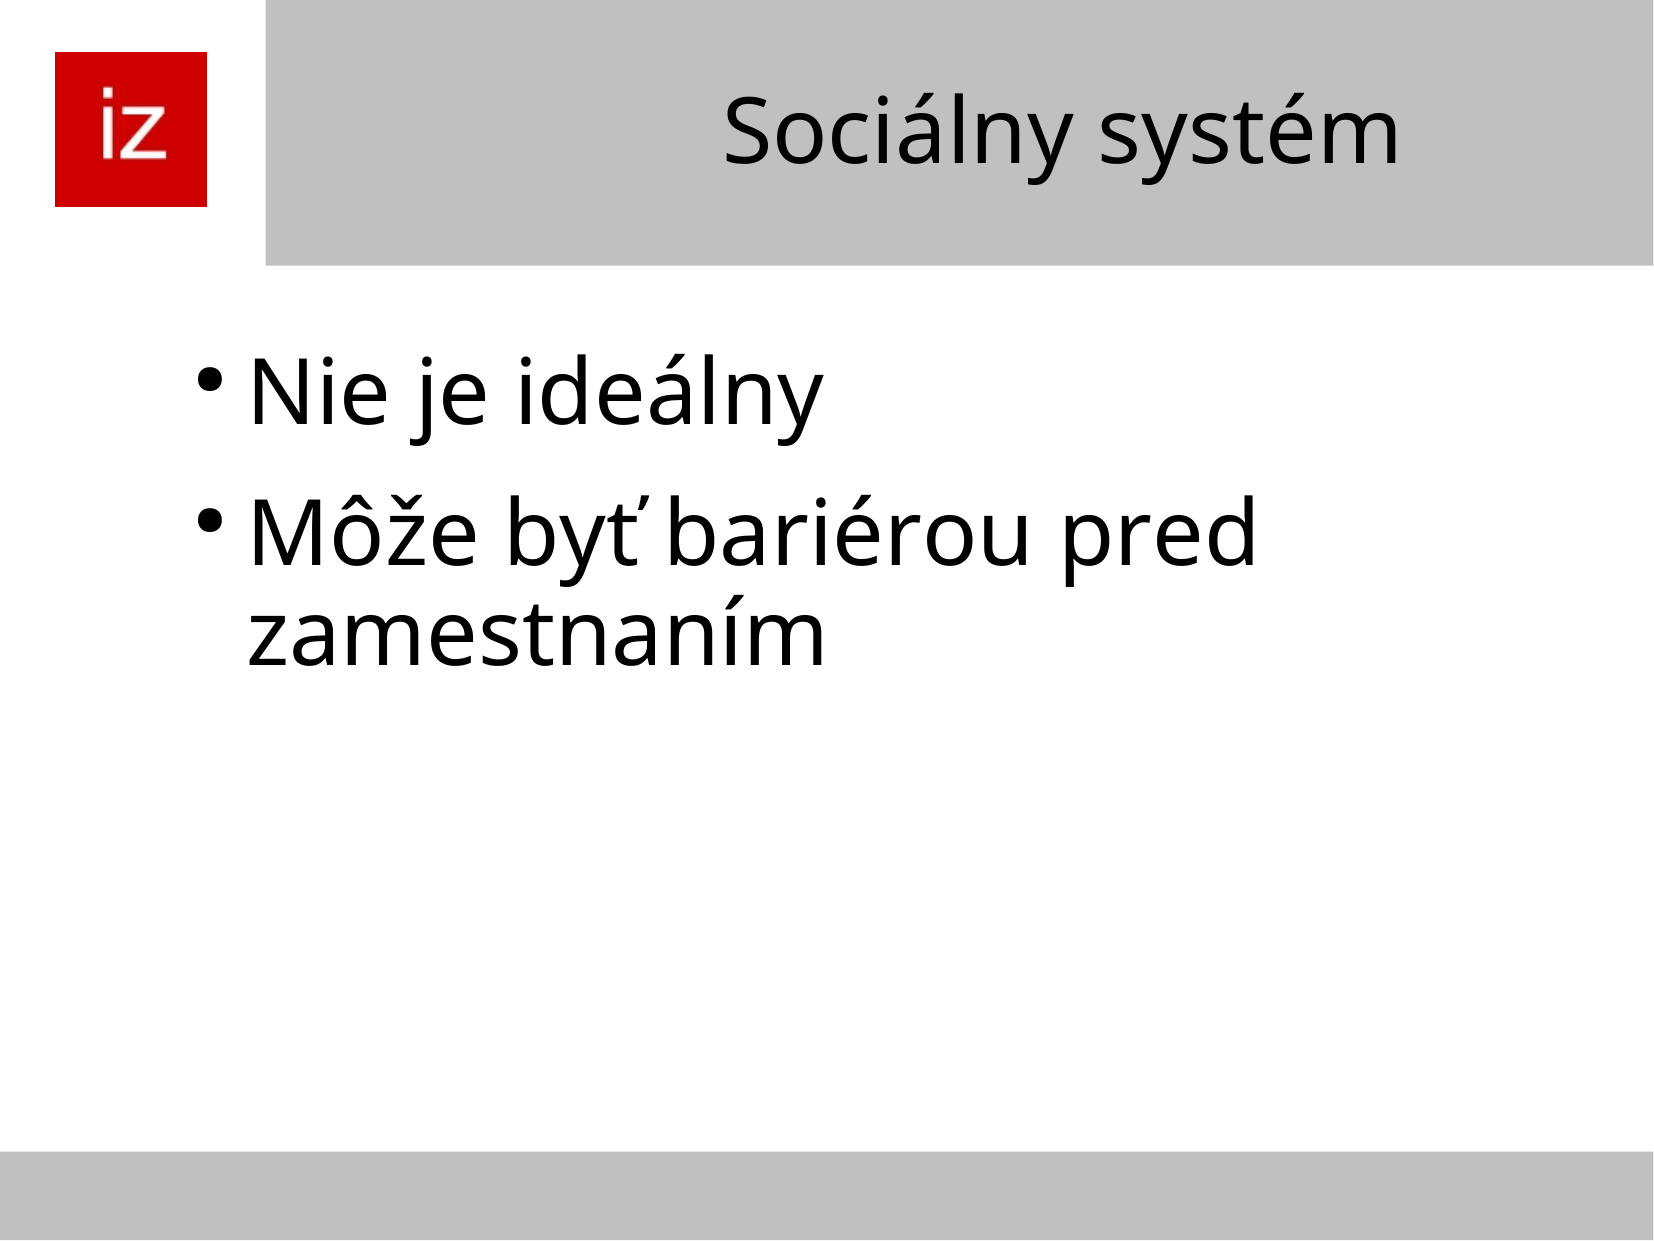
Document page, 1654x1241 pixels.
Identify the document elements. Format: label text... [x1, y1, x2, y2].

list Nie je ideálny Môže byť bariérou pred zamestnaním [121, 344, 1533, 1126]
title Sociálny systém [561, 29, 1565, 237]
picture [55, 52, 207, 207]
